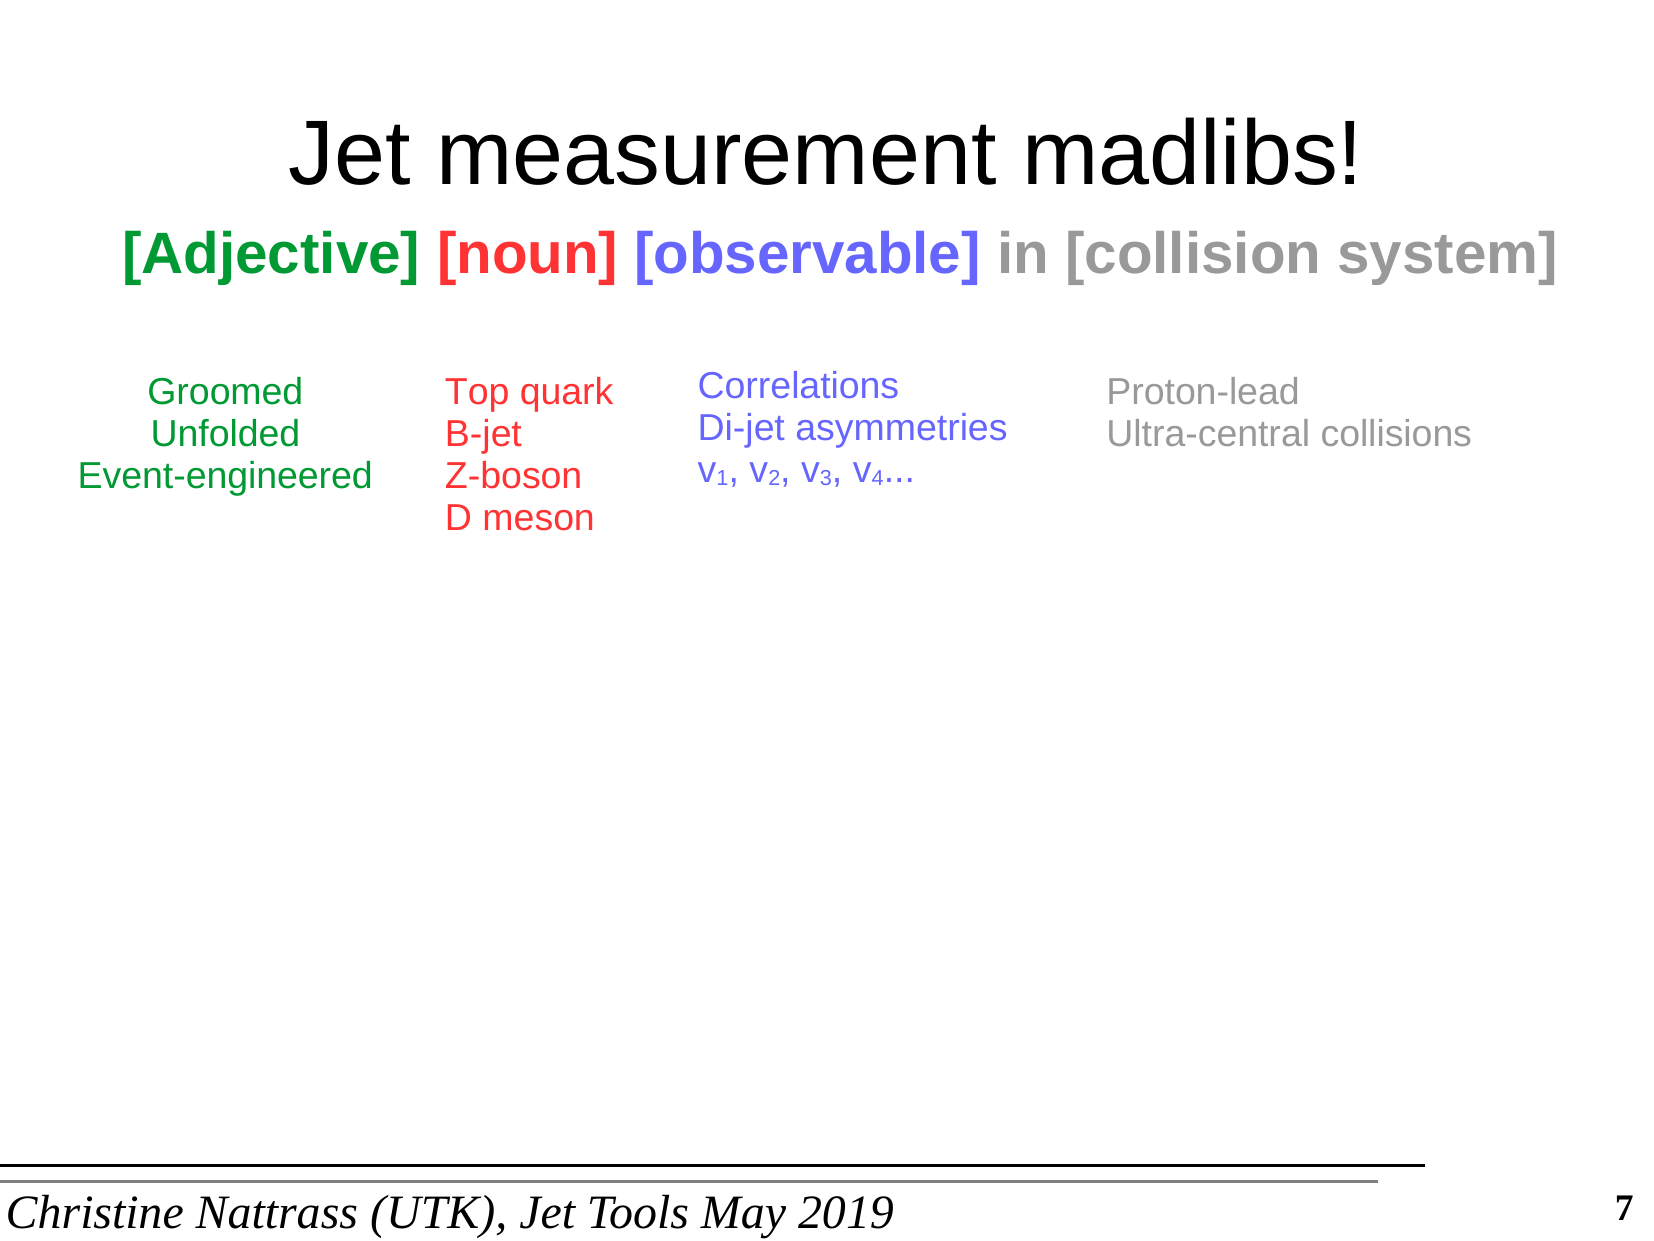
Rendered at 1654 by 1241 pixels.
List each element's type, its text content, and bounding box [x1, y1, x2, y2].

text_box Proton-lead Ultra-central collisions [1091, 364, 1533, 505]
text_box Top quark B-jet Z-boson D meson [430, 364, 650, 631]
title Jet measurement madlibs! [82, 49, 1571, 214]
text_box Correlations Di-jet asymmetries v1, v2, v3, v4... [682, 358, 1033, 515]
text_box [Adjective] [noun] [observable] in [collision system] [7, 214, 1654, 309]
text_box Groomed Unfolded Event-engineered [28, 364, 422, 547]
